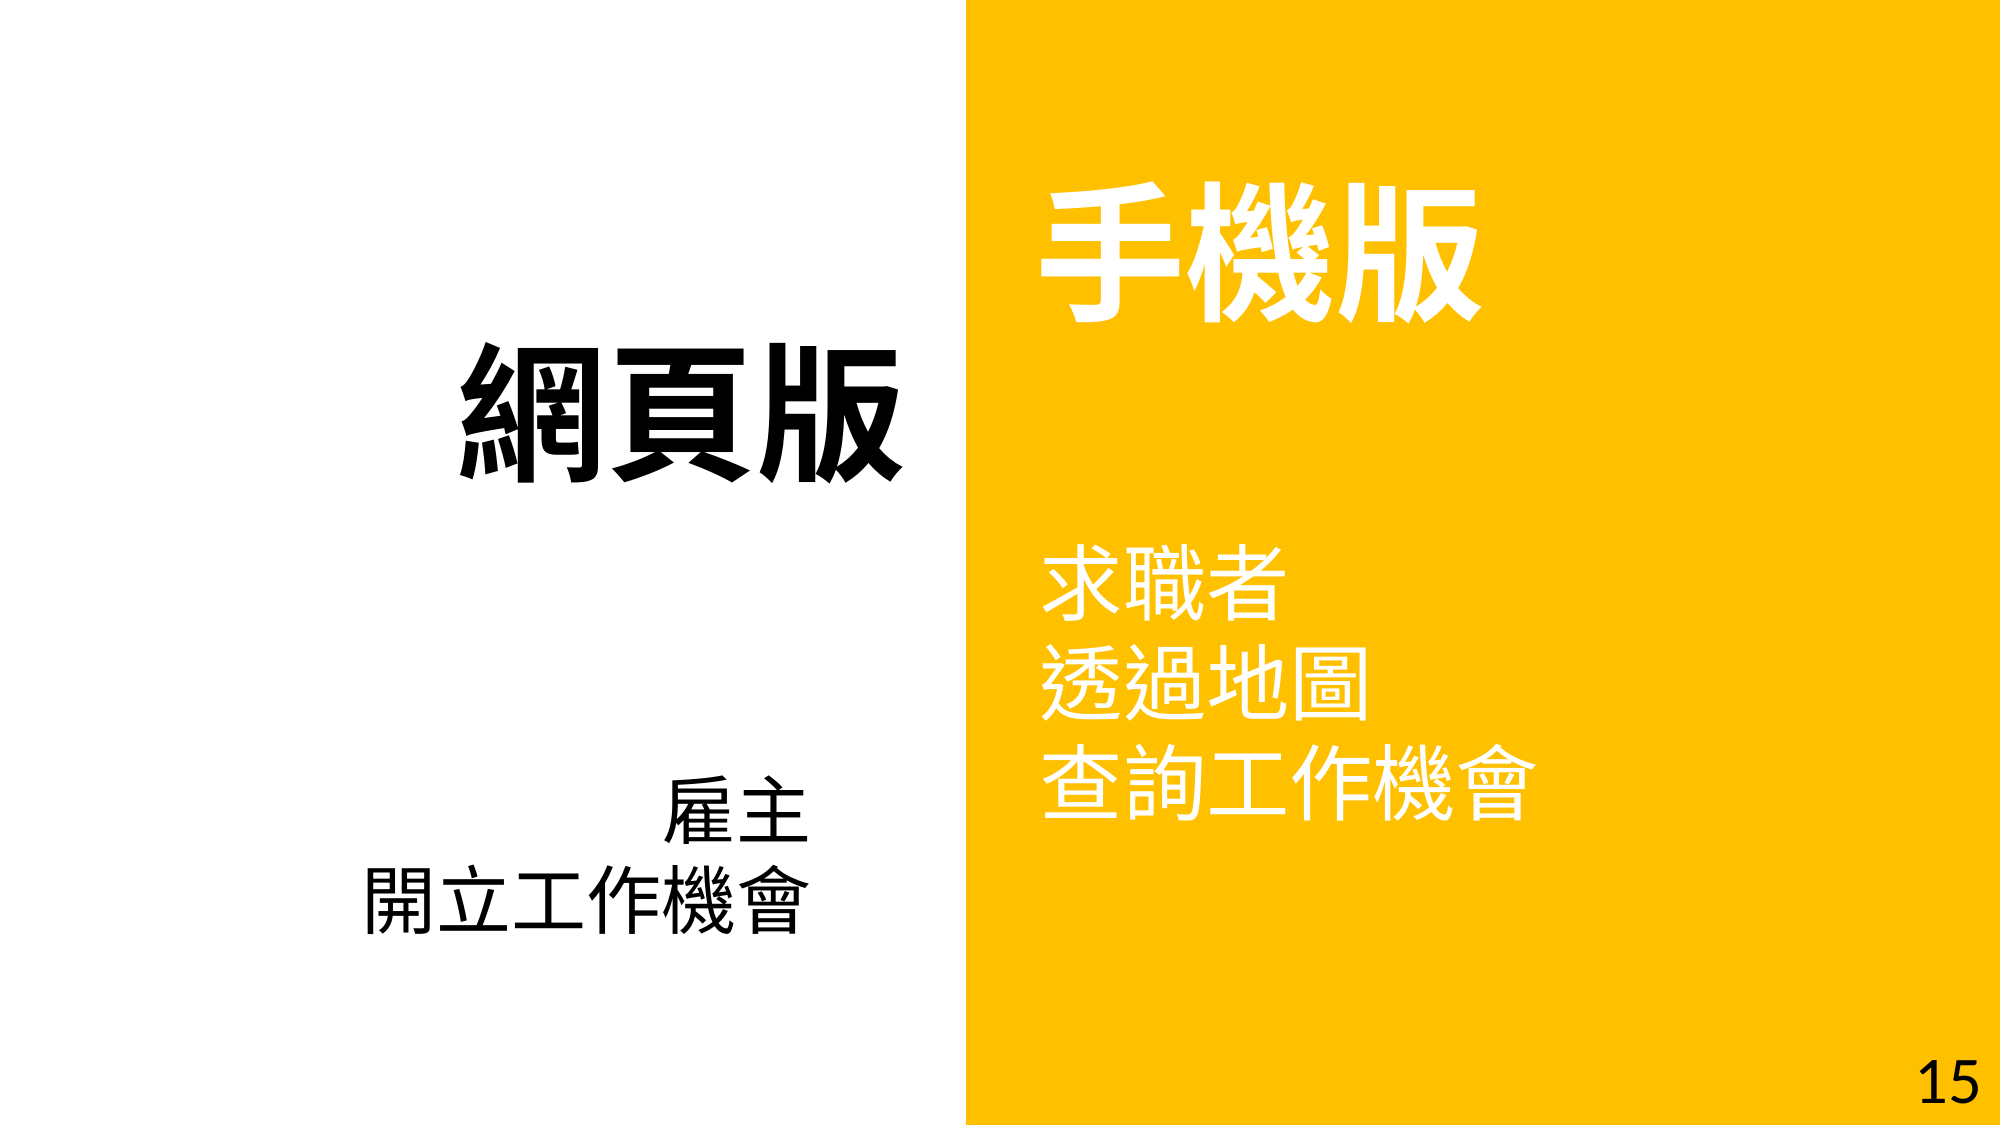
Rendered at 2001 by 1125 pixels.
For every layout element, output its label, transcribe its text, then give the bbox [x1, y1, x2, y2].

text_box 網頁版 [441, 311, 1213, 509]
text_box [966, 0, 2000, 1125]
text_box 手機版 [1020, 152, 1801, 350]
text_box 雇主 開立工作機會 [346, 755, 920, 953]
text_box 求職者 透過地圖 查詢工作機會 [1024, 523, 2000, 842]
text_box 15 [1899, 1029, 2000, 1125]
